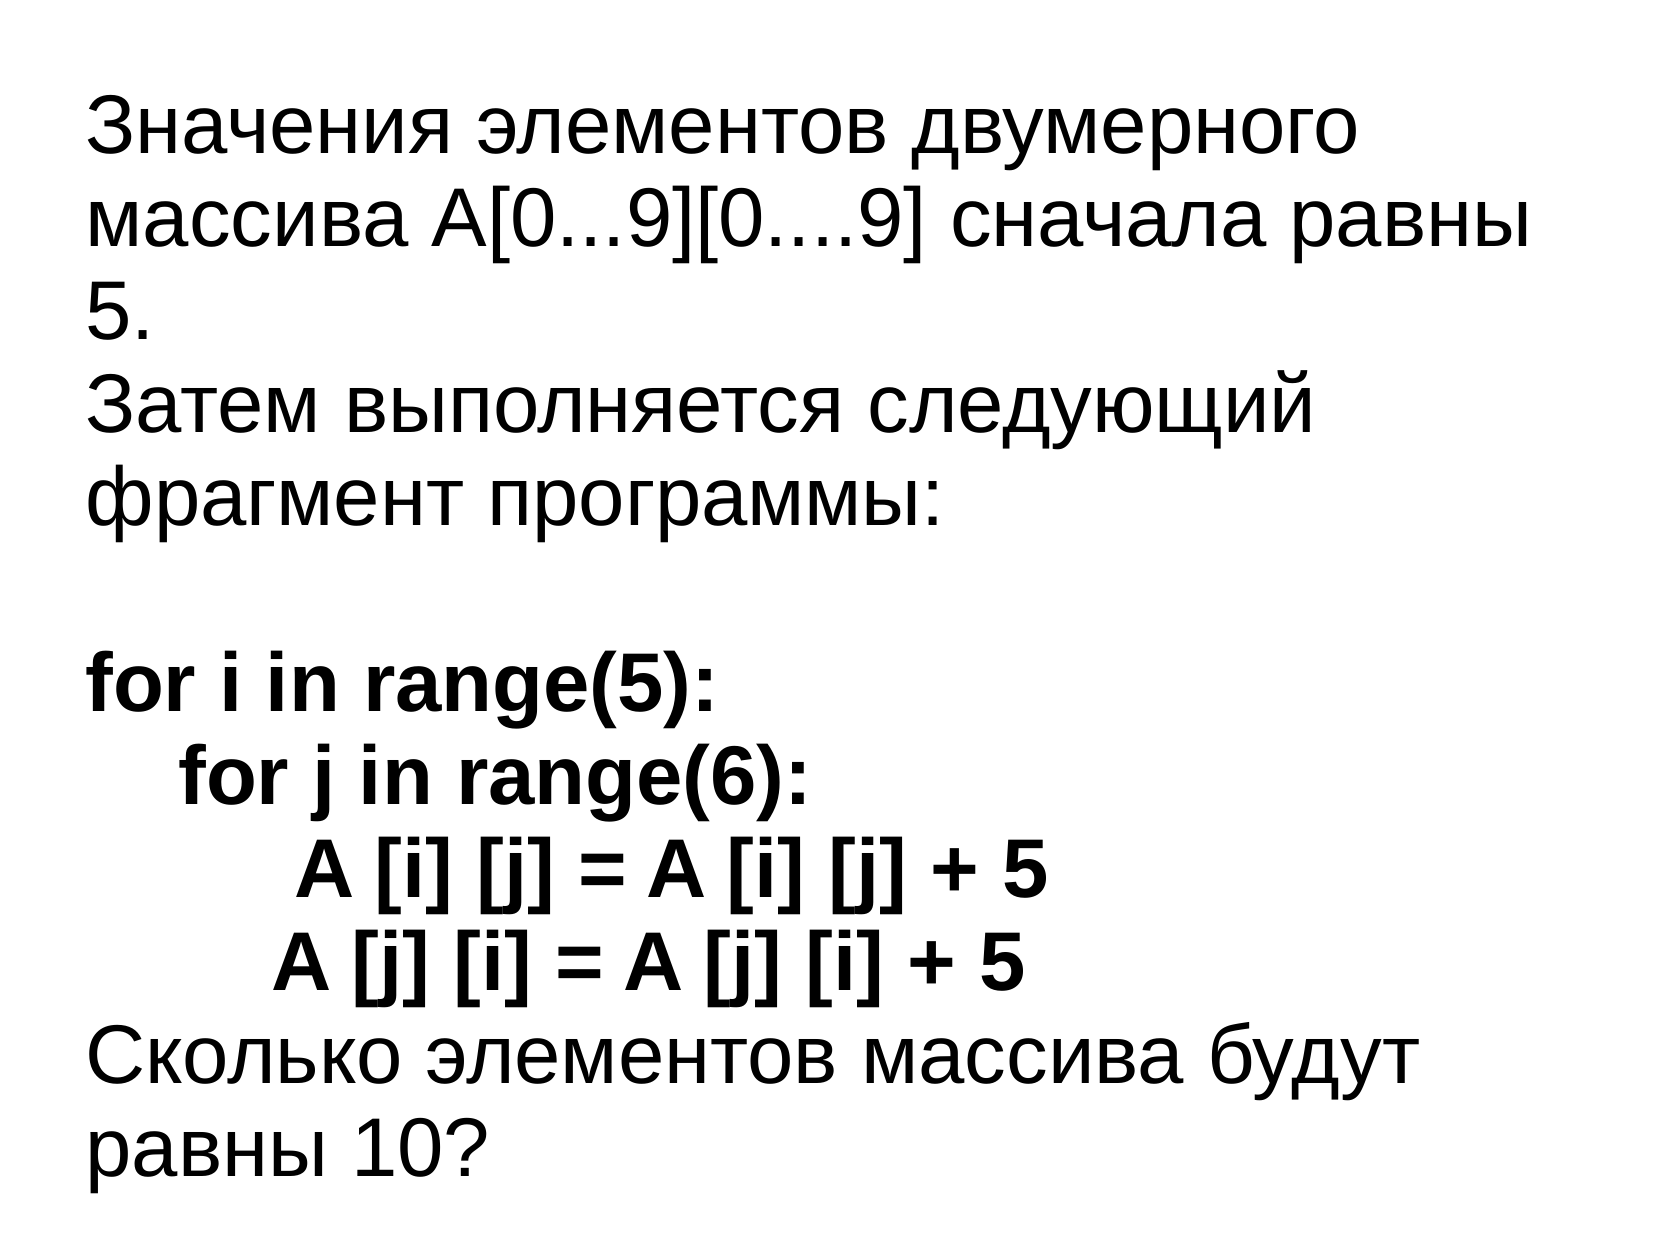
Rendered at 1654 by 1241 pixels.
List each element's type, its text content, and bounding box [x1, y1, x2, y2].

text_box Значения элементов двумерного массива A[0...9][0....9] сначала равны 5. Затем выполняется следующий фрагмент программы: for i in range(5): for j in range(6): A [i] [j] = A [i] [j] + 5 A [j] [i] = A [j] [i] + 5 Сколько элементов массива будут равны 10? [70, 70, 1560, 1202]
